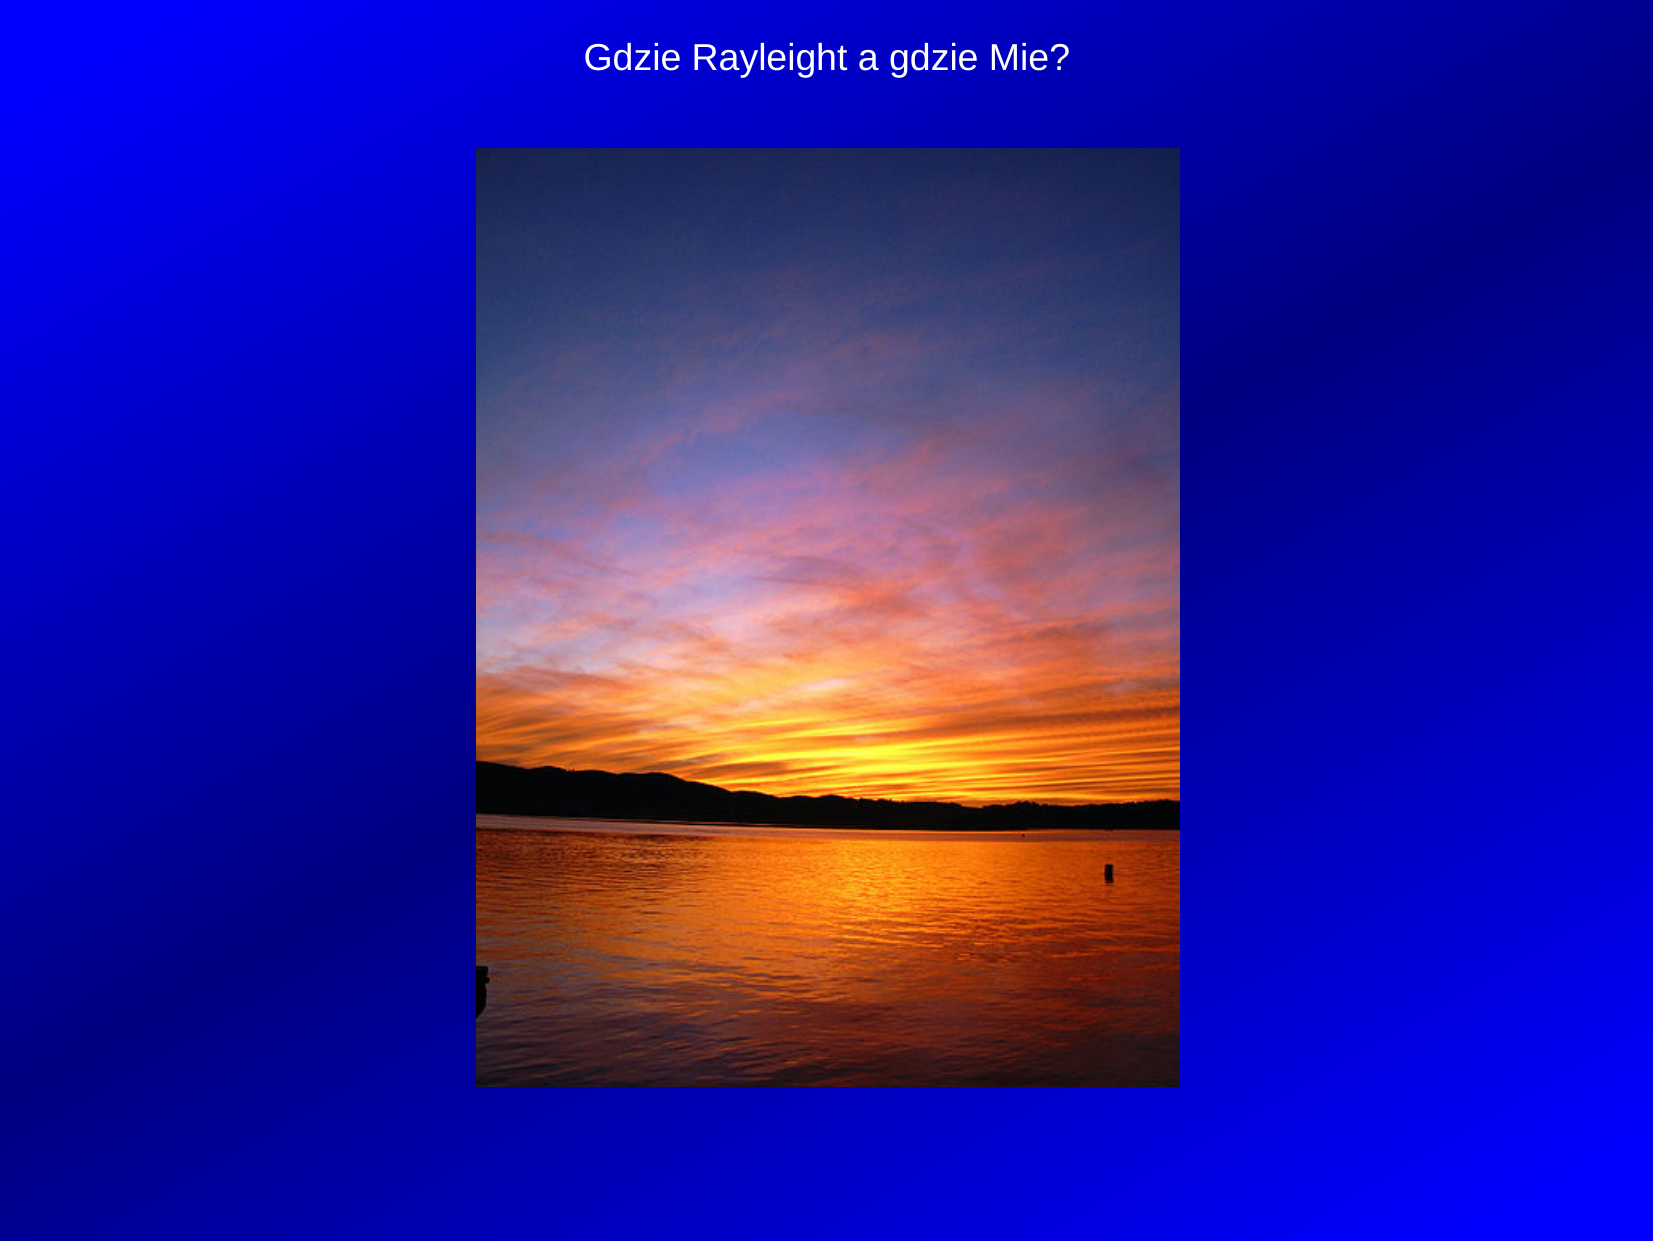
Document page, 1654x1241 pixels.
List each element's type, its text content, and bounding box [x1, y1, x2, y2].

text_box Gdzie Rayleight a gdzie Mie? [568, 29, 1085, 87]
picture [476, 148, 1180, 1087]
